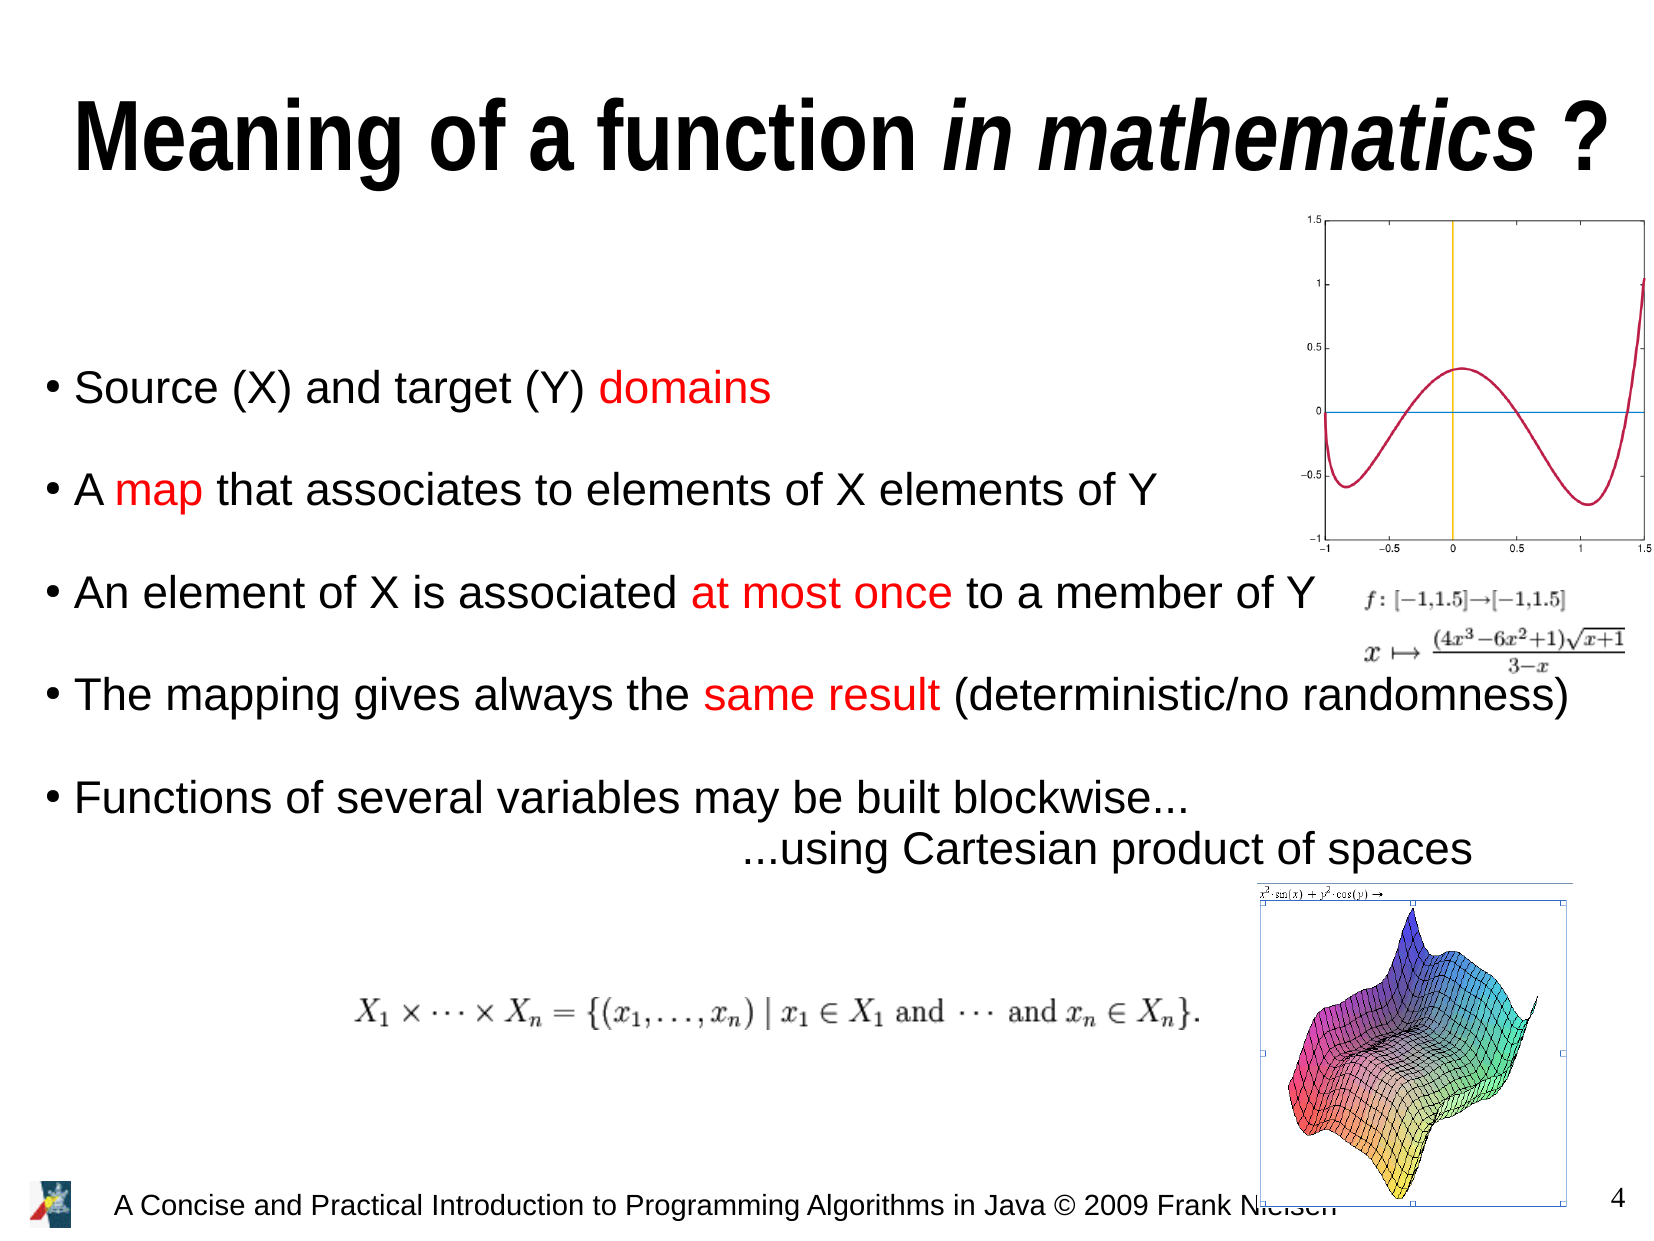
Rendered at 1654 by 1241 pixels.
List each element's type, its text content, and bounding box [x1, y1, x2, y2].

text_box Meaning of a function in mathematics ? [59, 69, 1627, 199]
text_box Source (X) and target (Y) domains A map that associates to elements of X elements of Y An element of X is associated at most once to a member of Y The mapping gives always the same result (deterministic/no randomness) Functions of several variables may be built blockwise... ...using Cartesian product of spaces [30, 354, 1584, 880]
picture [29, 1181, 71, 1228]
picture [1364, 590, 1625, 674]
picture [1299, 208, 1652, 562]
picture [354, 997, 1199, 1030]
picture [1257, 883, 1573, 1208]
